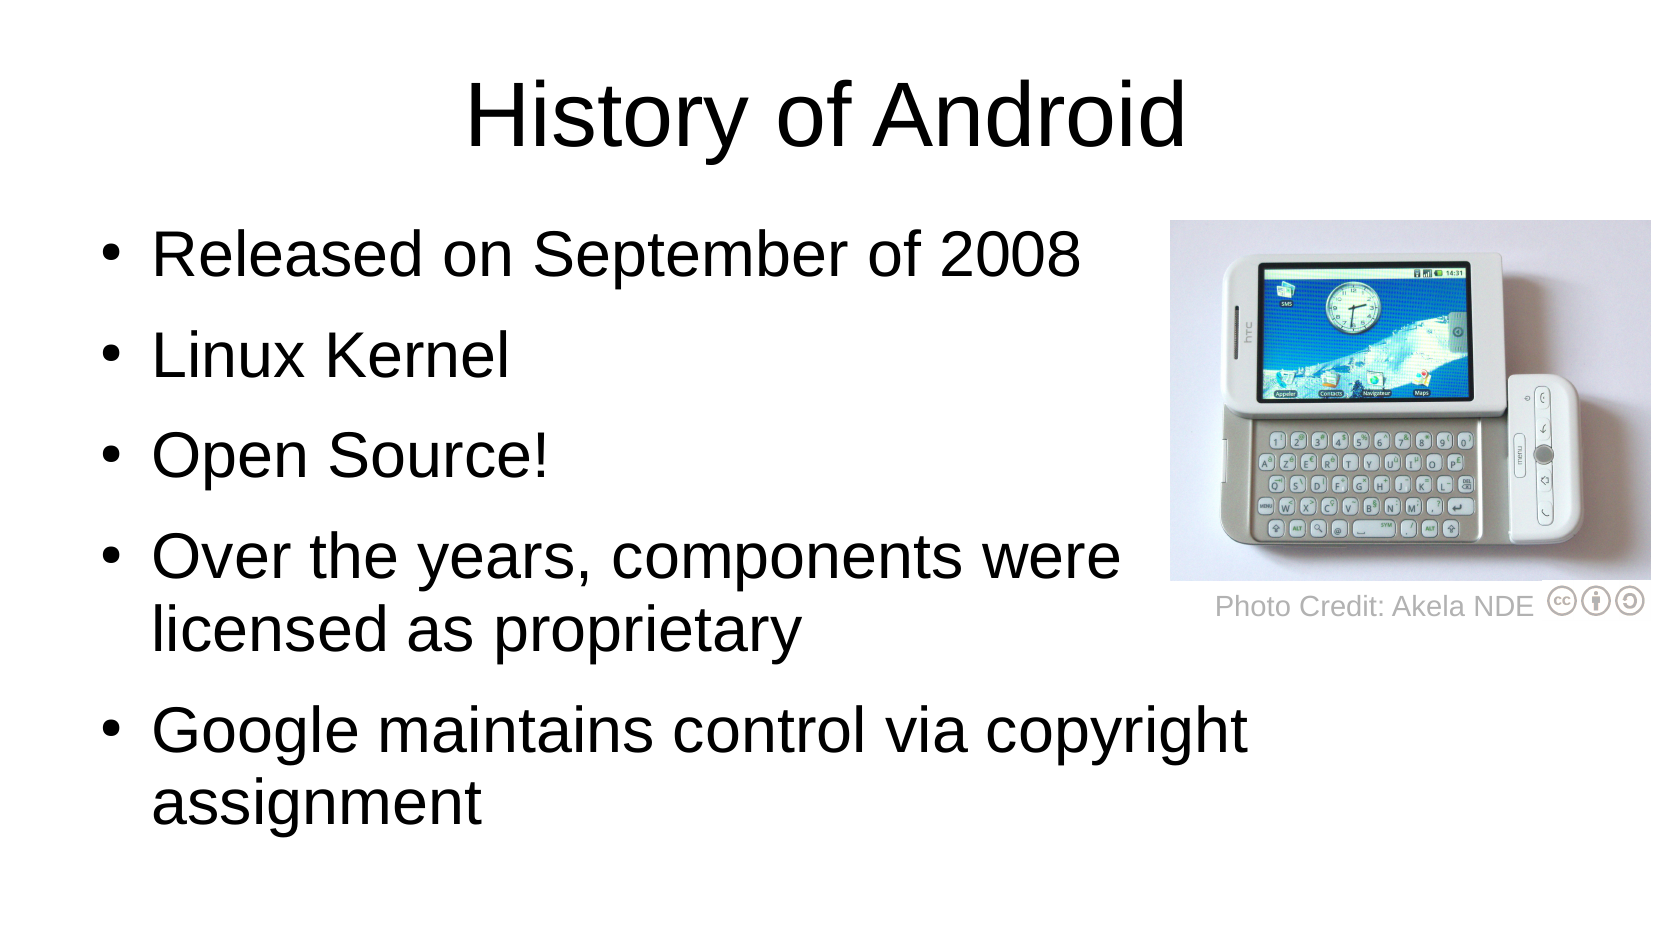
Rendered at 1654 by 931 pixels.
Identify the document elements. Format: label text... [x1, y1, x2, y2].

picture [1170, 220, 1651, 621]
text_box Photo Credit: Akela NDE [1200, 582, 1640, 661]
title History of Android [82, 37, 1571, 193]
list Released on September of 2008 Linux Kernel Open Source! Over the years, components were re-licensed as proprietary Google maintains control via copyright assignment [82, 217, 1571, 841]
